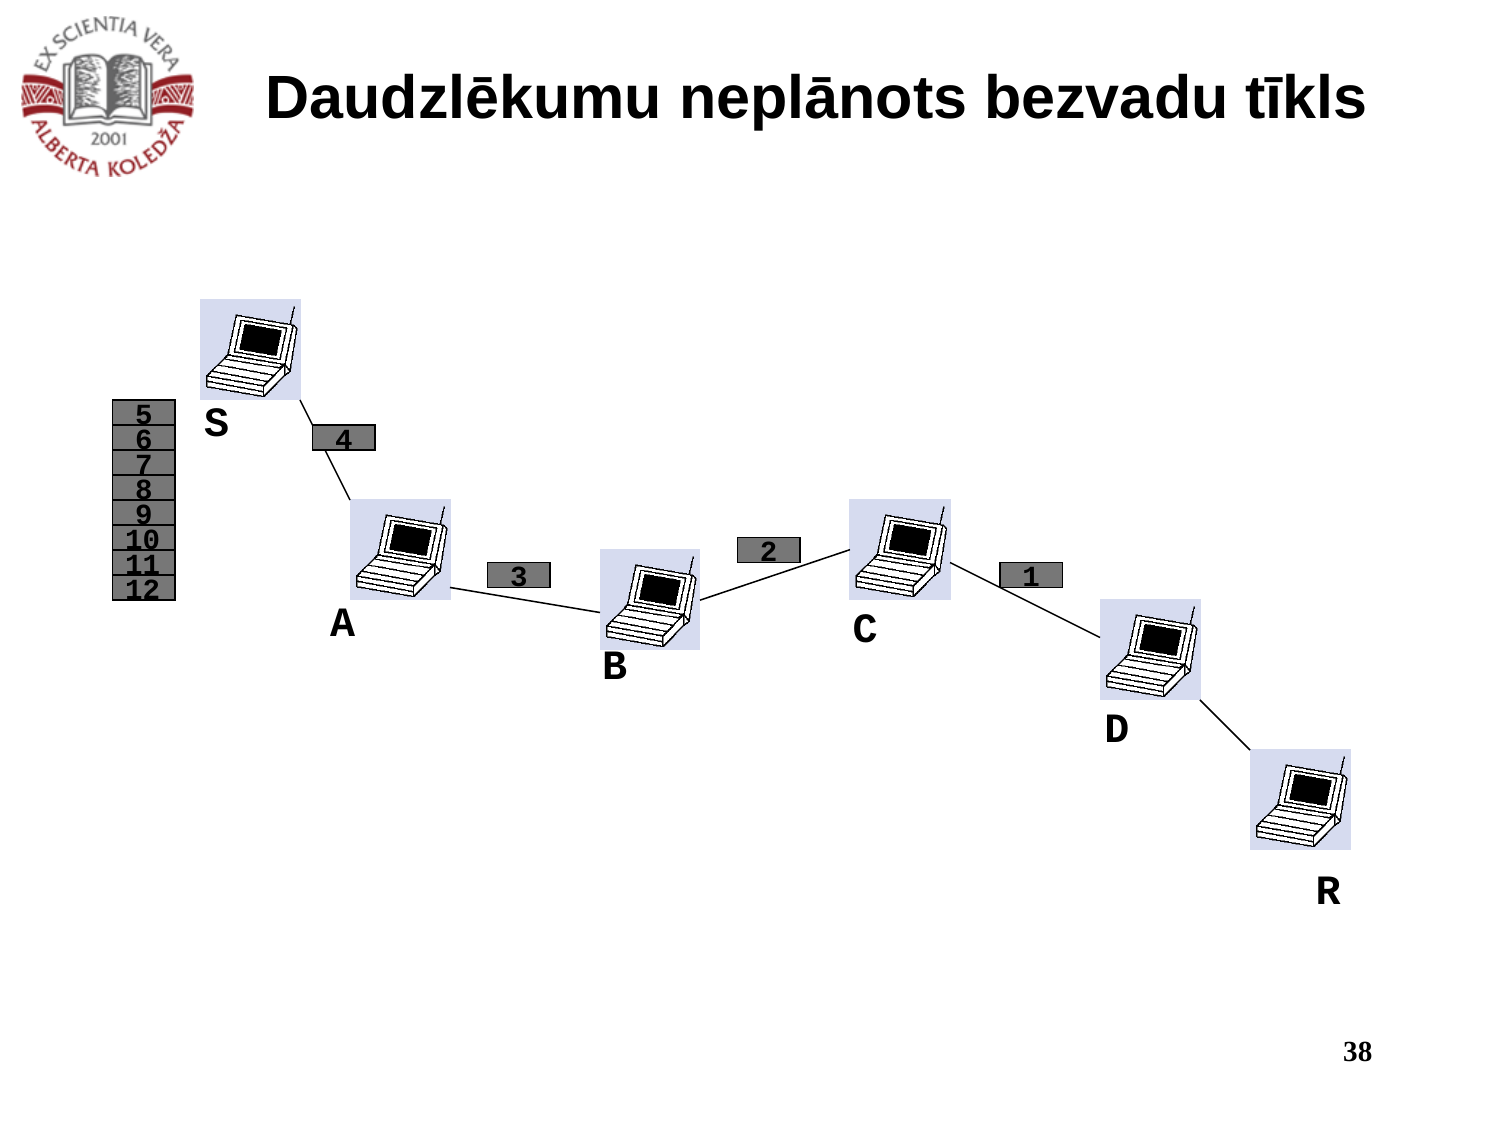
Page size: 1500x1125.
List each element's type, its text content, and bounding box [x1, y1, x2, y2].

text_box 9 [112, 499, 175, 524]
text_box C [837, 592, 893, 659]
text_box 1 [999, 562, 1063, 588]
chart [1250, 750, 1351, 850]
text_box 3 [487, 562, 550, 588]
text_box 4 [312, 424, 376, 450]
text_box 11 [112, 549, 175, 574]
text_box 8 [112, 474, 175, 499]
text_box 10 [112, 524, 175, 549]
chart [600, 549, 700, 651]
text_box D [1089, 692, 1145, 759]
chart [350, 500, 451, 601]
text_box S [189, 387, 244, 454]
text_box <skaitlis> [1074, 1025, 1388, 1101]
text_box 12 [112, 574, 175, 600]
text_box 10 [148, 533, 154, 546]
title Daudzlēkumu neplānots bezvadu tīkls [187, 44, 1425, 150]
chart [849, 500, 951, 601]
text_box A [315, 587, 370, 653]
text_box 5 [112, 399, 175, 424]
text_box 6 [112, 424, 175, 449]
text_box 7 [112, 449, 175, 474]
text_box B [587, 630, 642, 696]
text_box R [1300, 855, 1356, 921]
picture [21, 16, 194, 177]
chart [1100, 600, 1201, 700]
text_box 2 [737, 537, 800, 563]
chart [200, 299, 301, 400]
